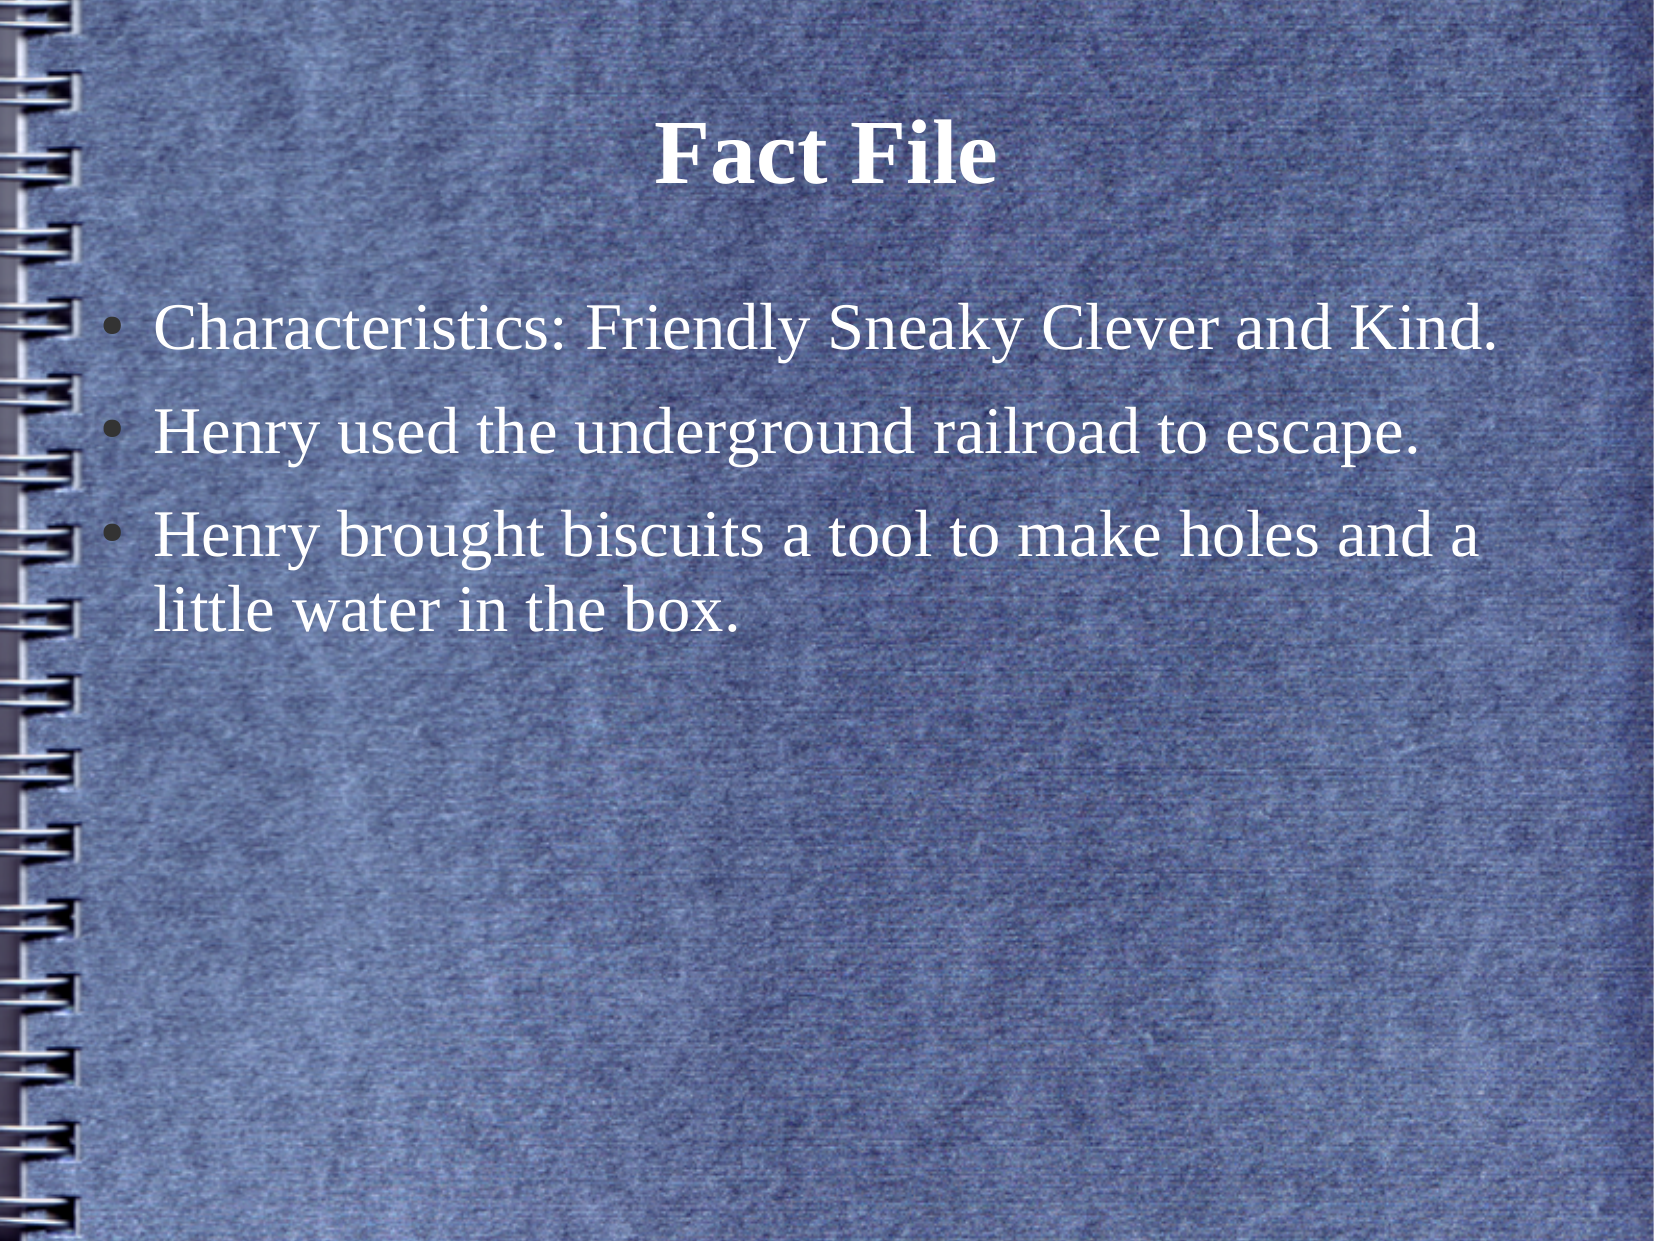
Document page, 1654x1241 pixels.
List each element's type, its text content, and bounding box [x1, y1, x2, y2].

title Fact File [82, 49, 1571, 257]
picture [0, 0, 1654, 1241]
list Characteristics: Friendly Sneaky Clever and Kind. Henry used the underground railroad to escape. Henry brought biscuits a tool to make holes and a little water in the box. [82, 290, 1571, 1109]
